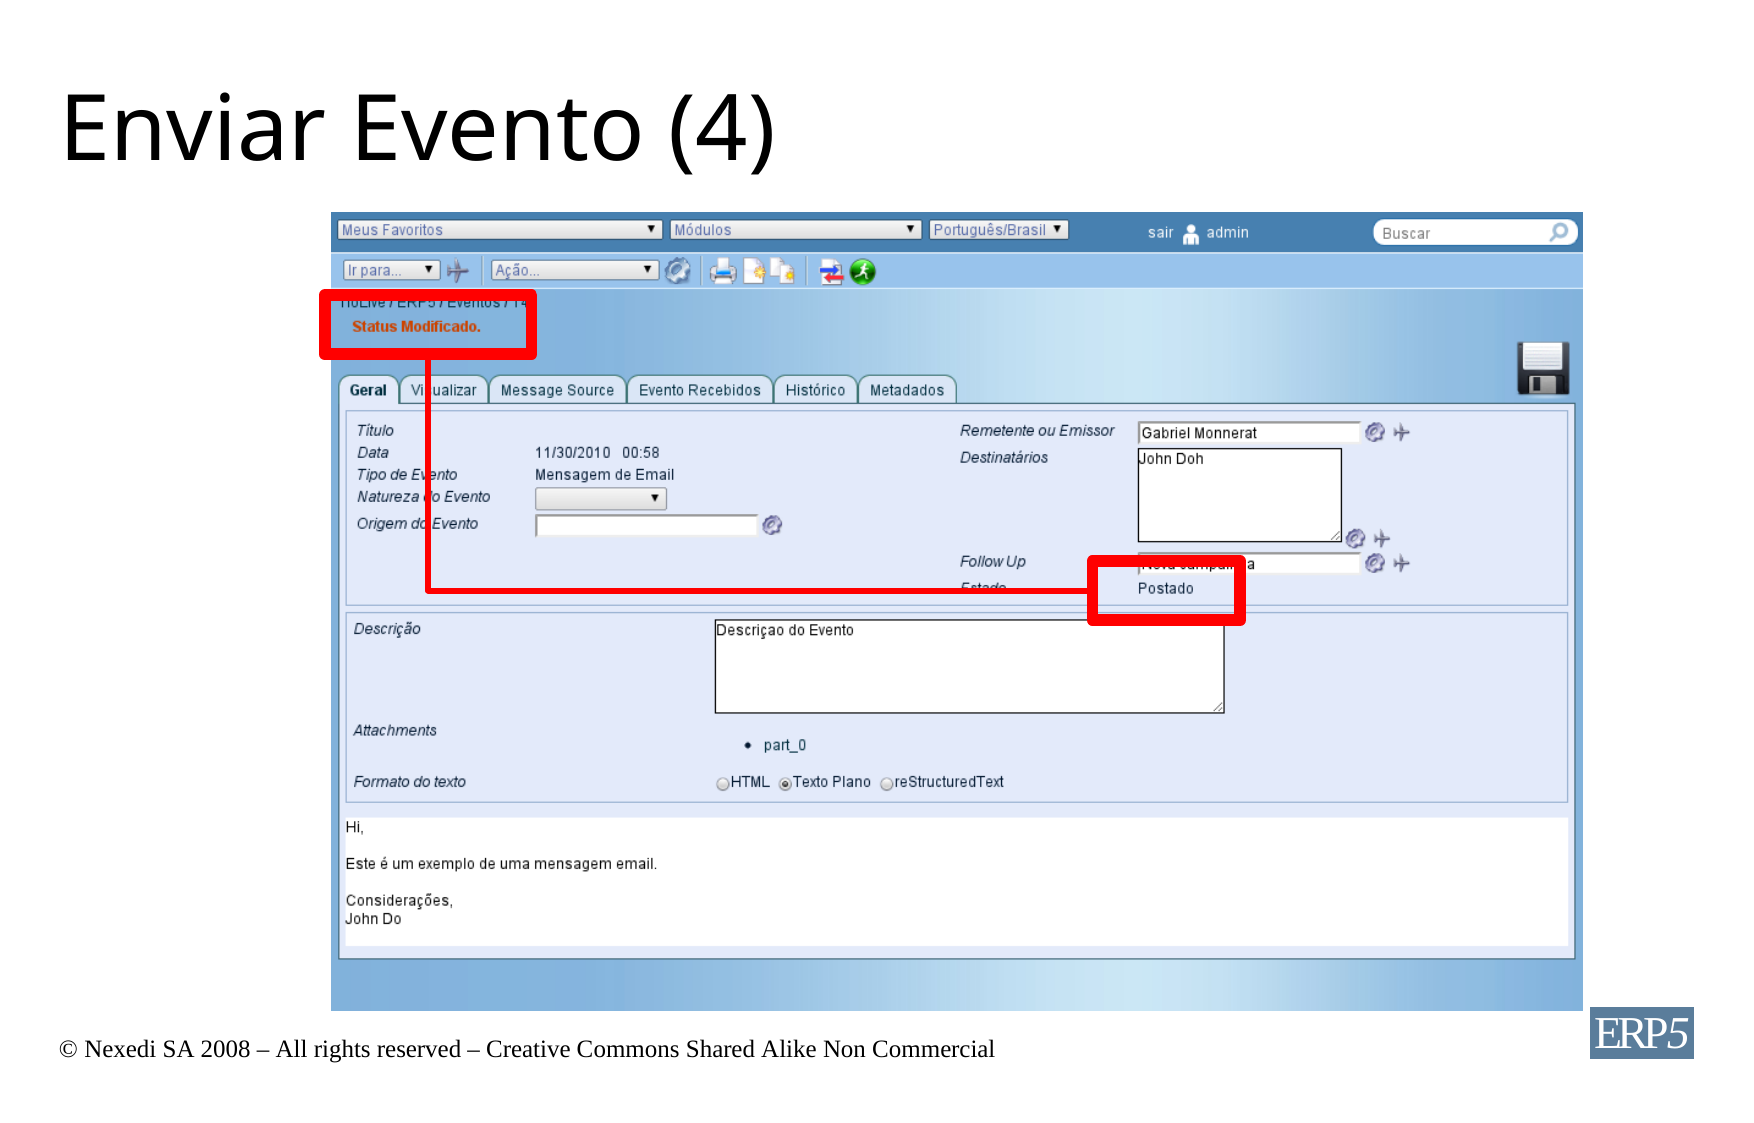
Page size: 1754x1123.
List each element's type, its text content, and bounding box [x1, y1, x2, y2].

picture [331, 212, 1583, 1011]
title Enviar Evento (4) [59, 63, 1695, 187]
picture [1098, 567, 1234, 614]
picture [331, 301, 526, 348]
